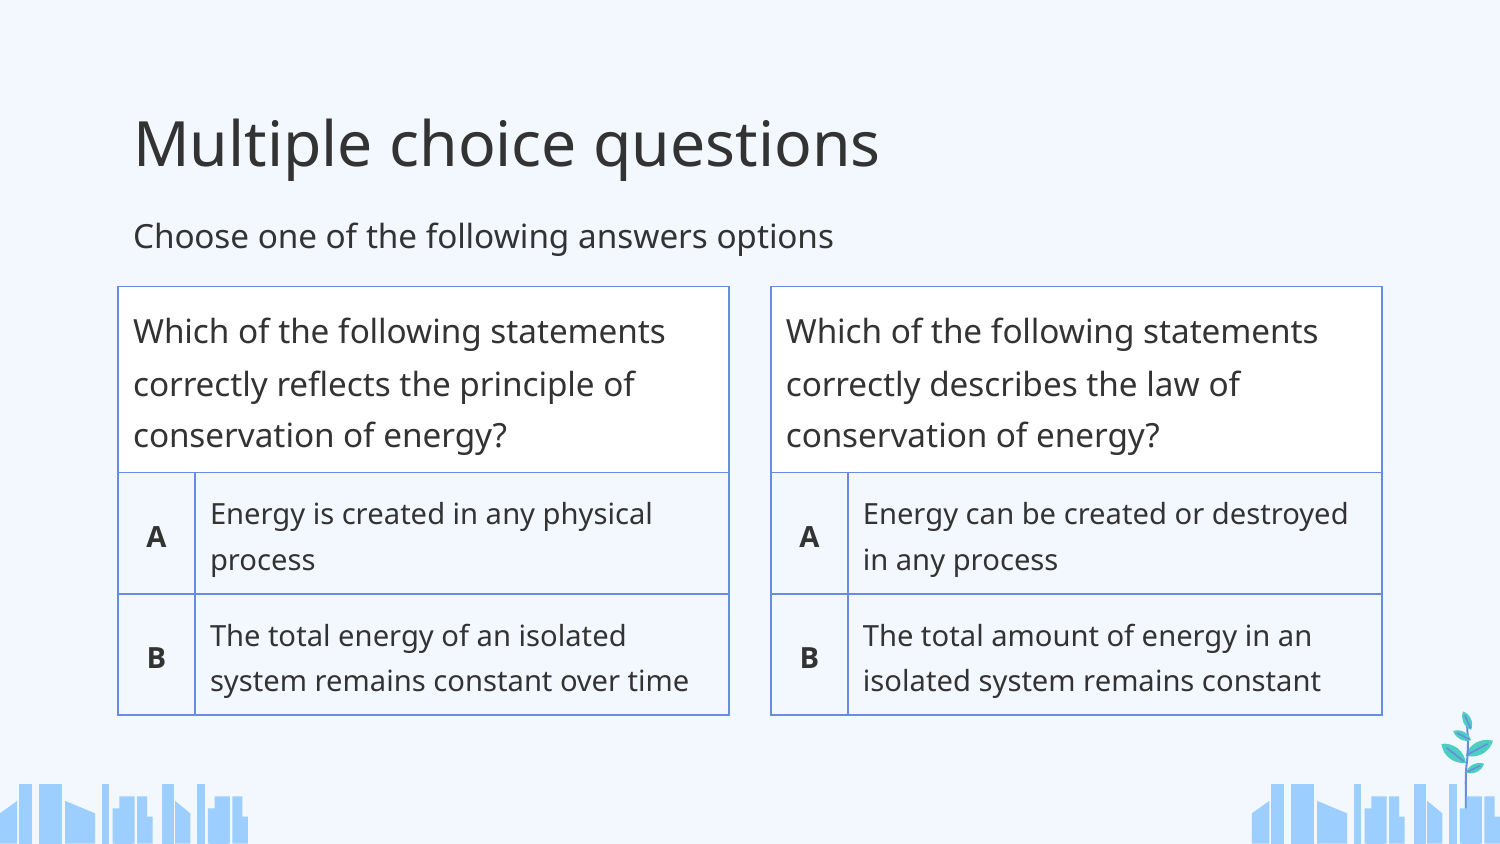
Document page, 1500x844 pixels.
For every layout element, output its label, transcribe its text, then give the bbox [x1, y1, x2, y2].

table_cell Energy is created in any physical process [196, 473, 728, 593]
table_header Which of the following statements correctly describes the law of conservation of energy? [772, 287, 1381, 472]
table_header Which of the following statements correctly reflects the principle of conservation of energy? [119, 287, 728, 472]
table_cell Energy can be created or destroyed in any process [849, 473, 1381, 593]
table_cell The total amount of energy in an isolated system remains constant [849, 595, 1381, 714]
table_cell A [772, 473, 847, 593]
text_box Choose one of the following answers options [118, 193, 1382, 259]
table_cell B [119, 595, 194, 714]
table_cell B [772, 595, 847, 714]
title Multiple choice questions [118, 88, 1382, 183]
table_cell A [119, 473, 194, 593]
table_cell The total energy of an isolated system remains constant over time [196, 595, 728, 714]
